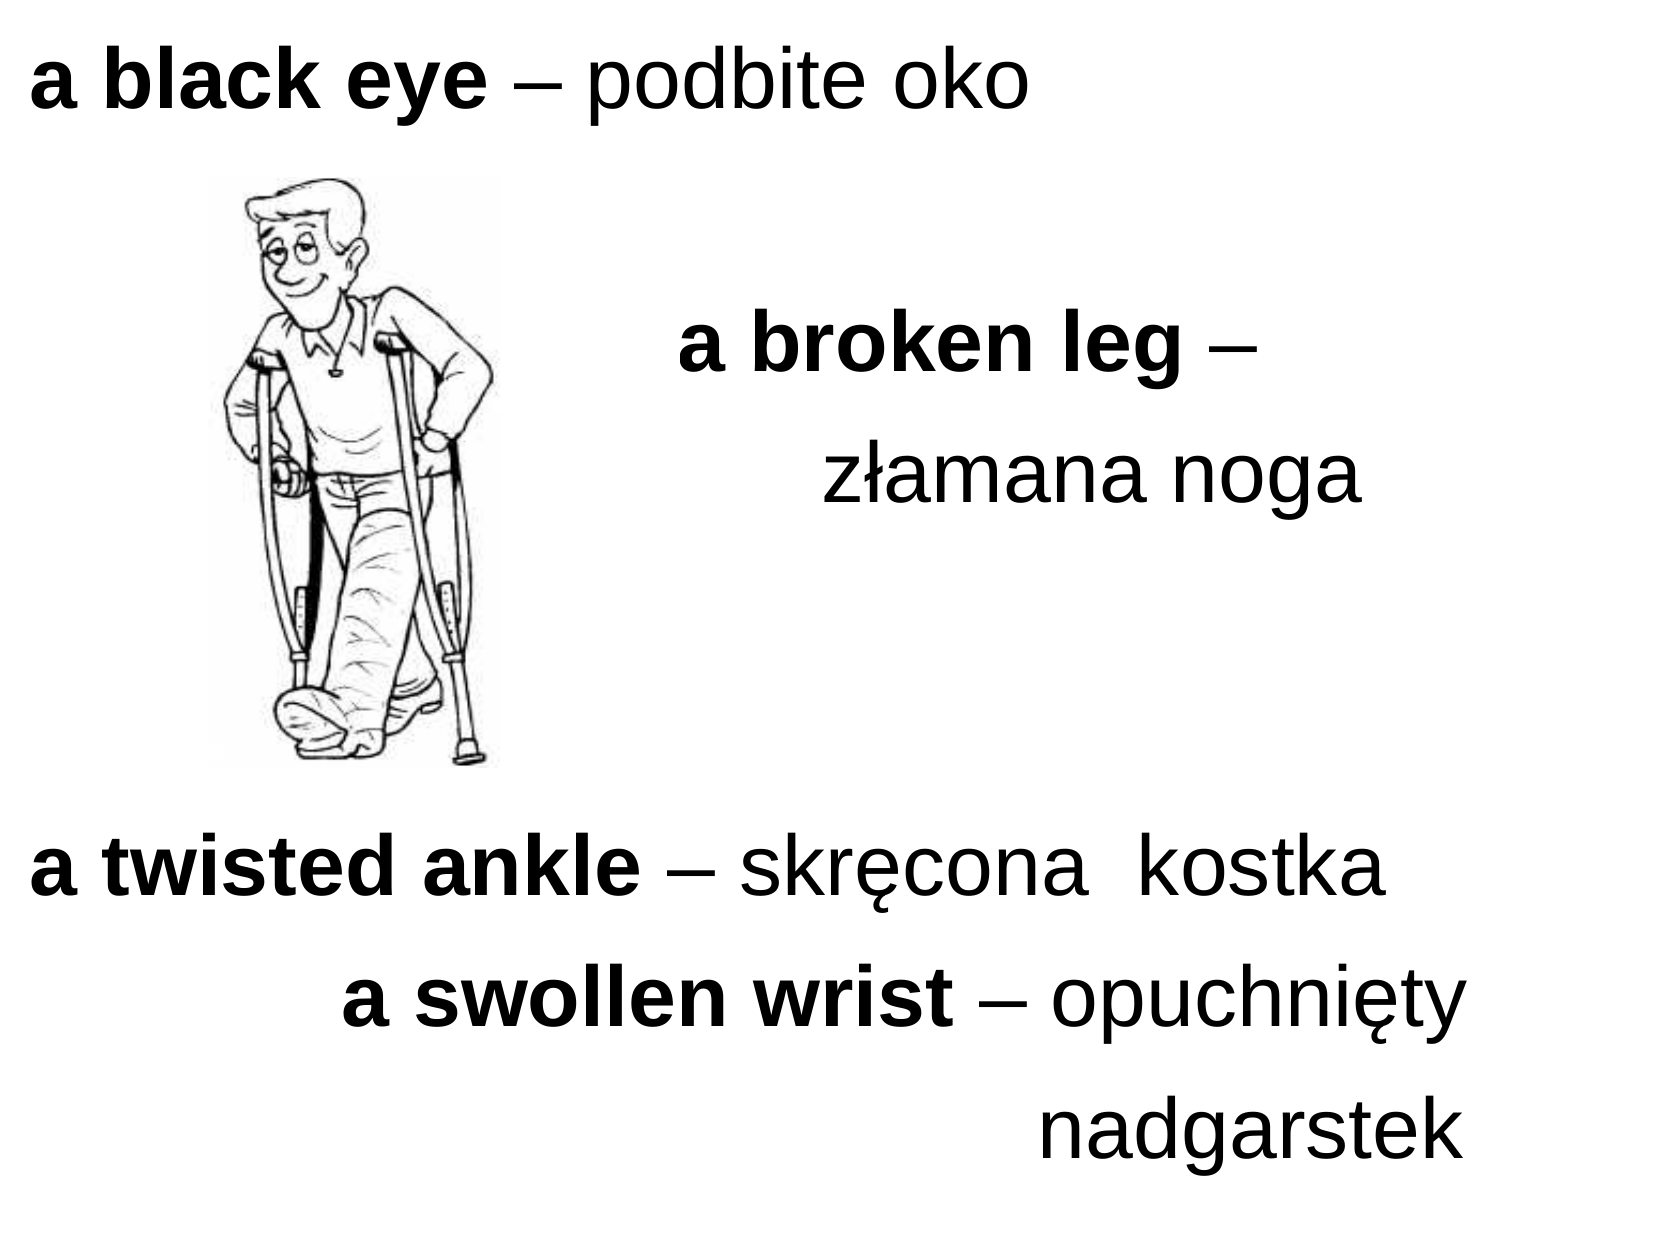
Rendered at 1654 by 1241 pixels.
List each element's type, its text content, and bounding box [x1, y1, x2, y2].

list a black eye – podbite oko a broken leg – złamana noga a twisted ankle – skręcona kostka a swollen wrist – opuchnięty nadgarstek [29, 22, 1577, 1182]
picture [38, 177, 680, 768]
